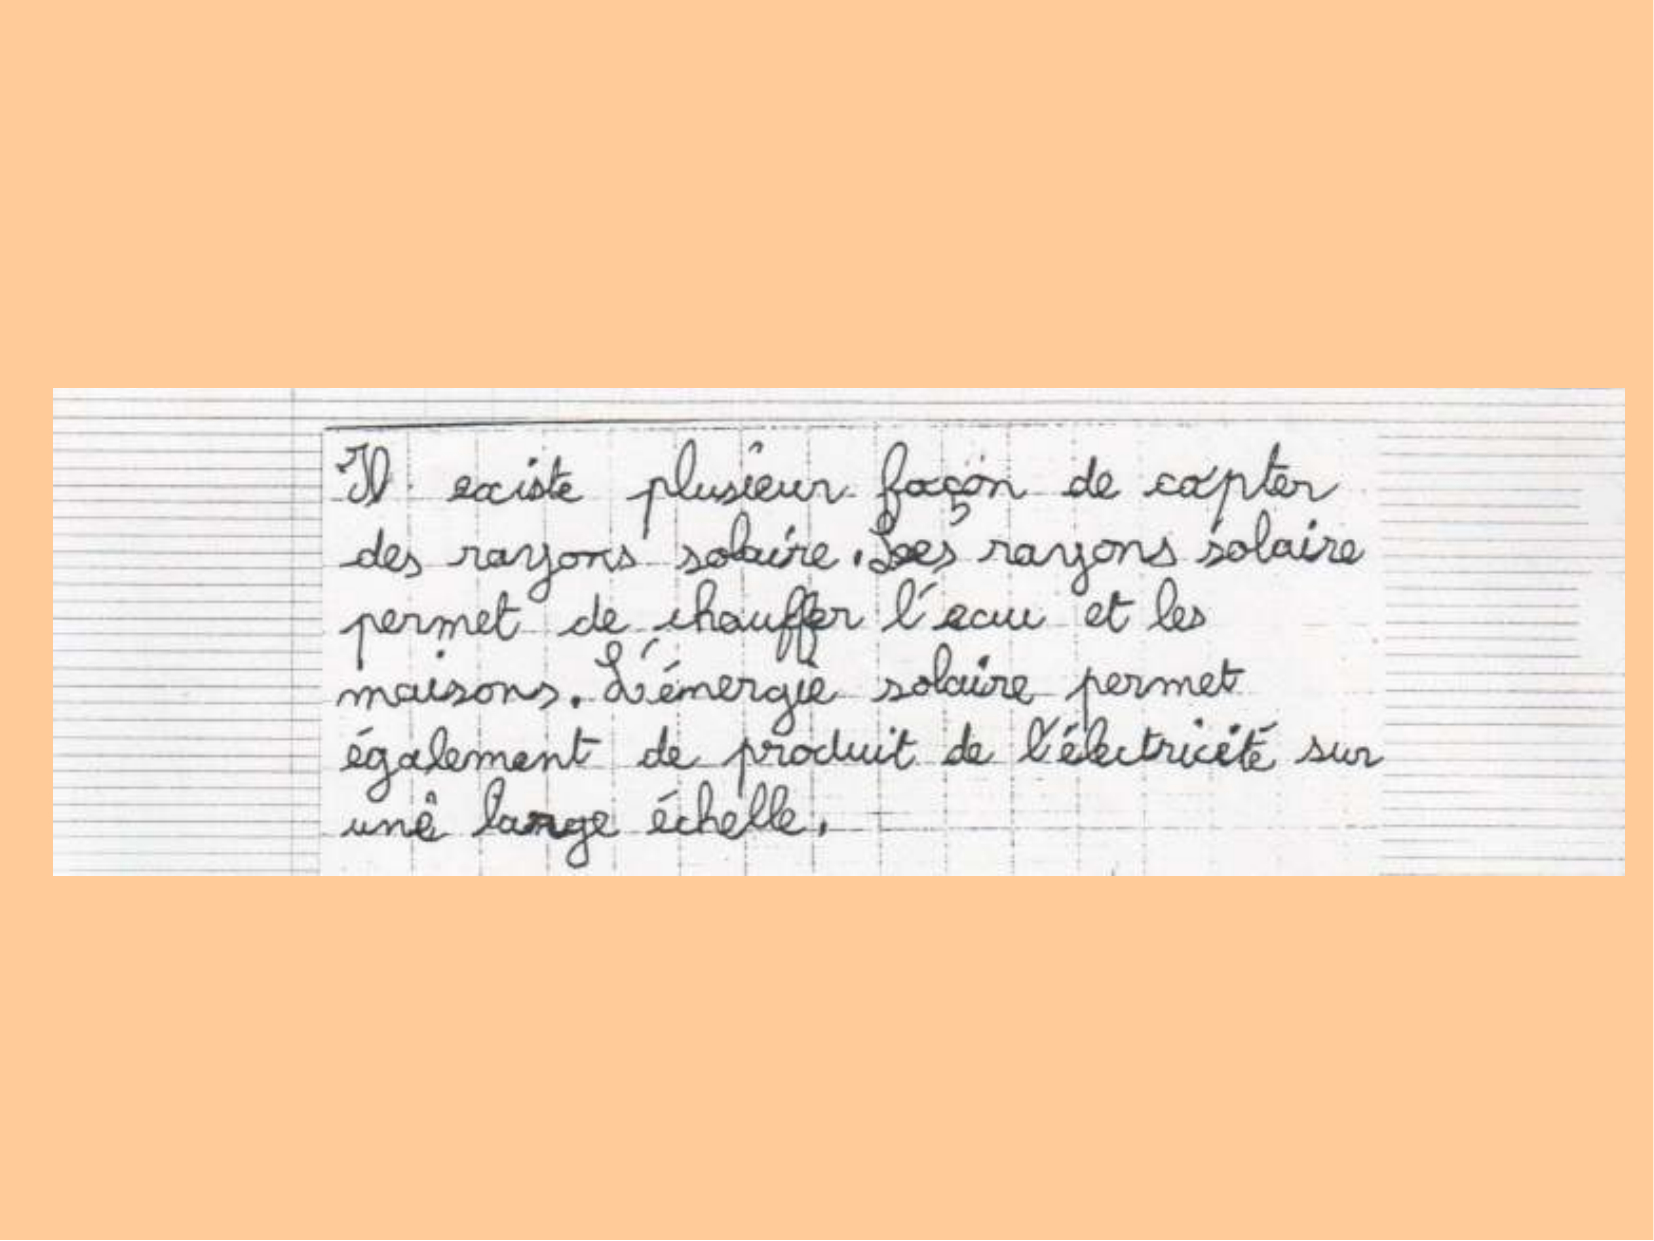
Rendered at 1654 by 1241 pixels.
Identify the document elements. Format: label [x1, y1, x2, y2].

picture [53, 388, 1625, 876]
